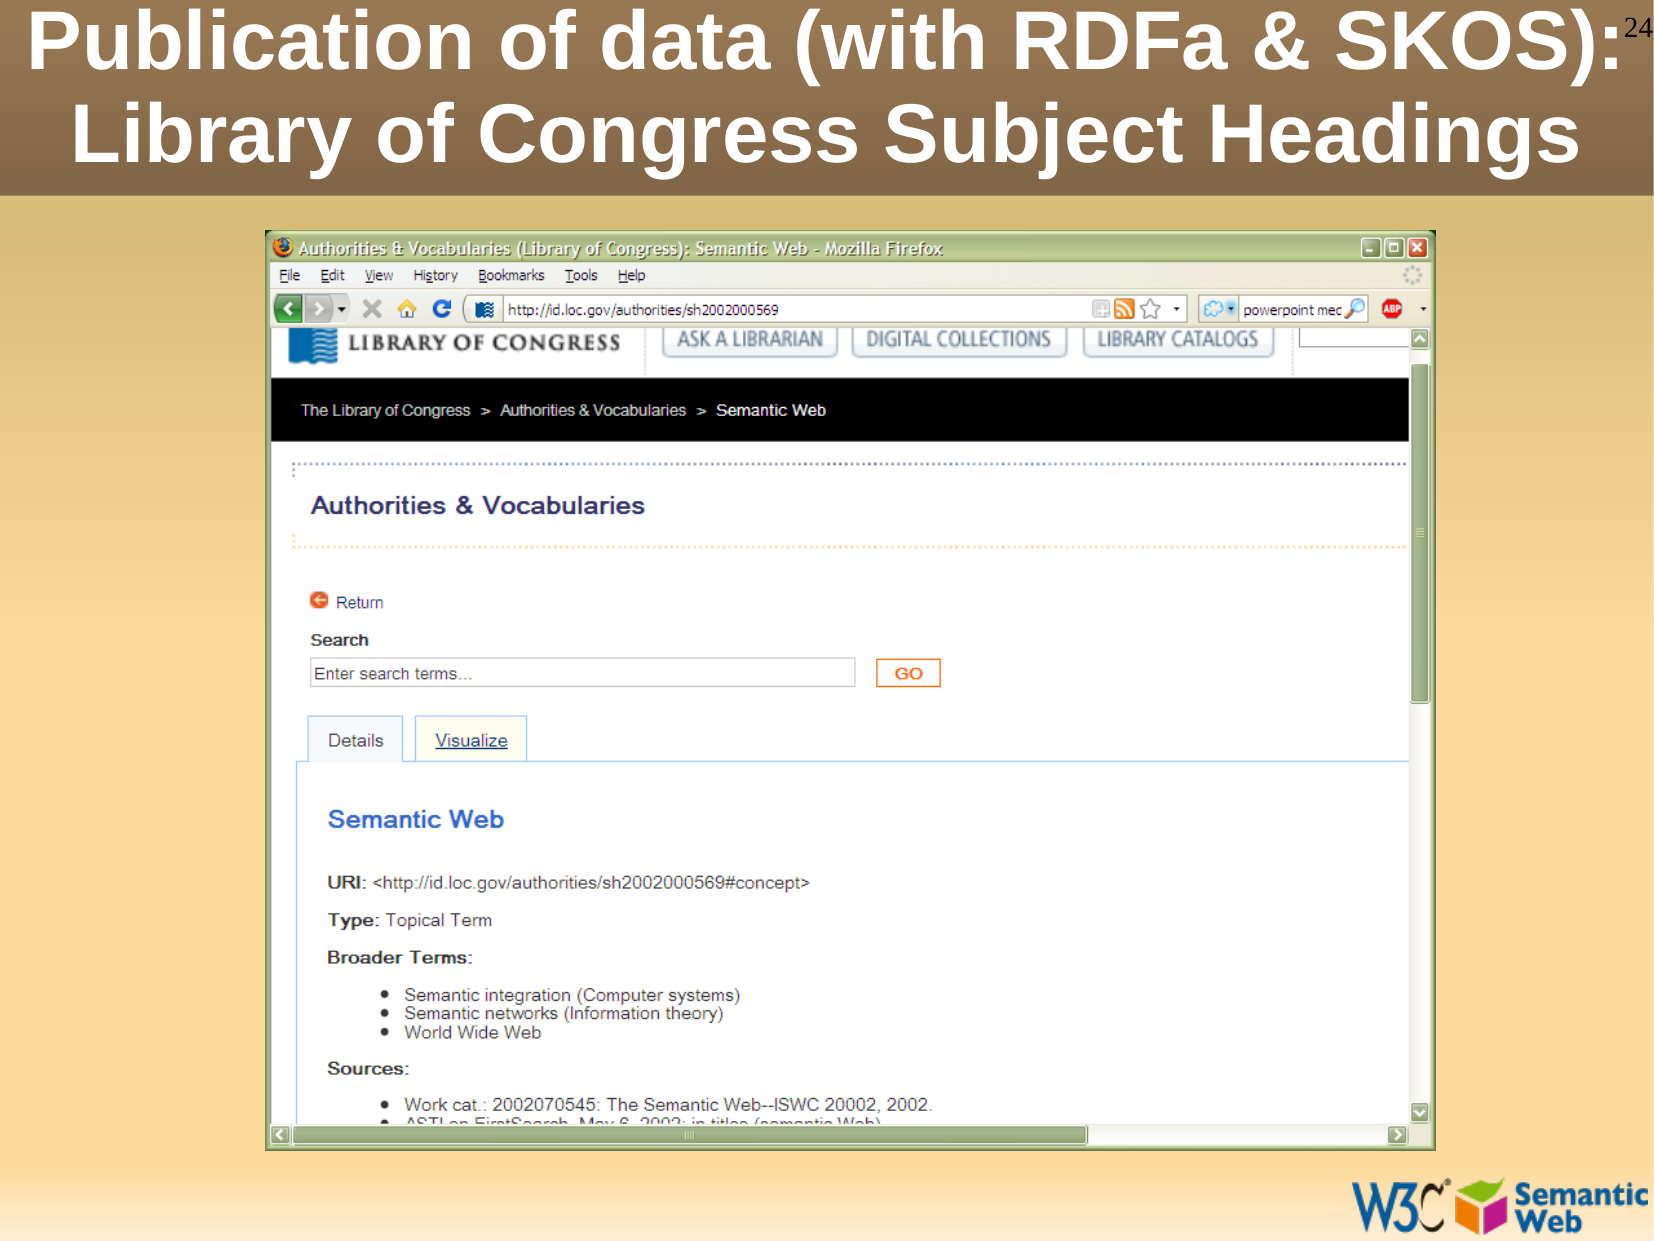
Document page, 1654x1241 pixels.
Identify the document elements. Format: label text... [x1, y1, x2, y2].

title Publication of data (with RDFa & SKOS): Library of Congress Subject Headings [0, 0, 1654, 180]
picture [0, 180, 1654, 1241]
